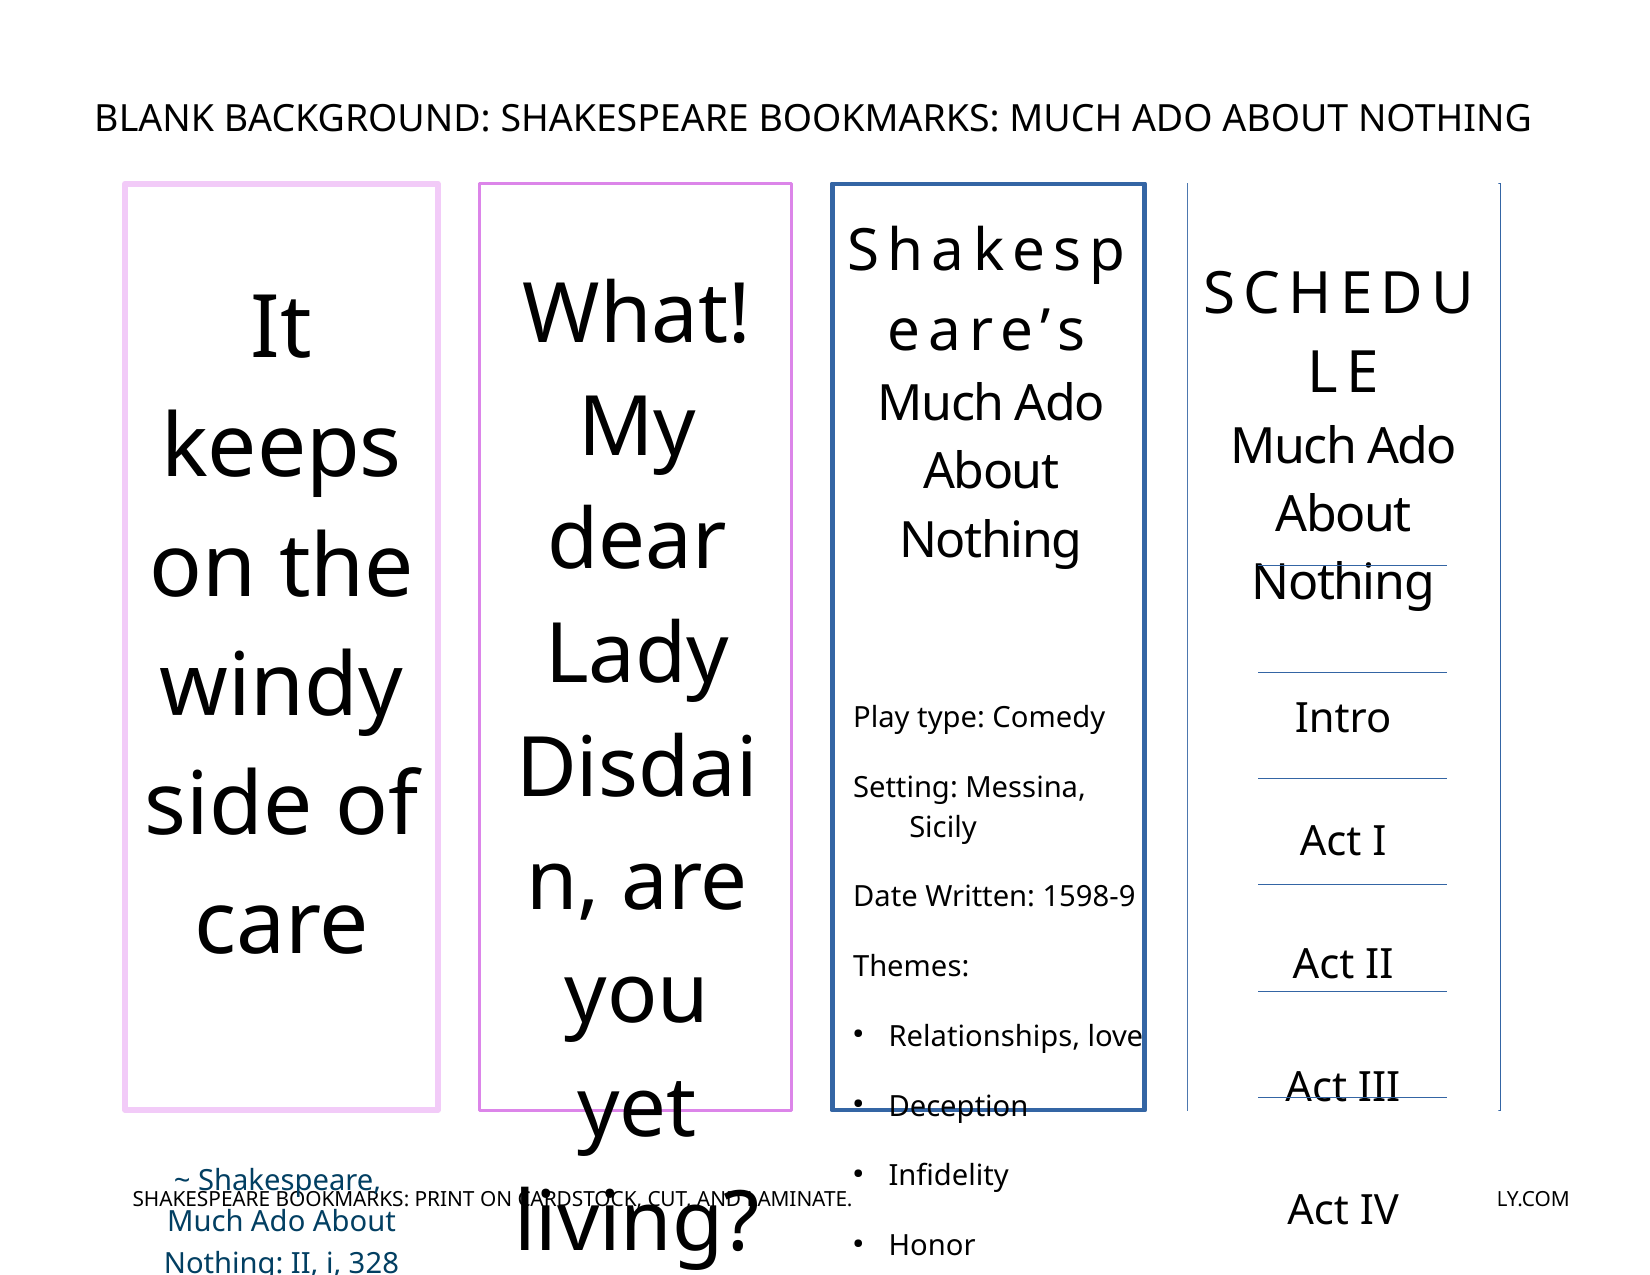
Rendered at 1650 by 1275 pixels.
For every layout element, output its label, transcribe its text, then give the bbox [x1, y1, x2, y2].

text_box [387, 1254, 394, 1261]
text_box [190, 1259, 199, 1265]
text_box SCHEDULE Much Ado About Nothing Intro Act I Act II Act III Act IV Act V [1187, 182, 1499, 1110]
text_box [244, 1259, 252, 1265]
text_box Shakespeare’s Much Ado About Nothing Play type: Comedy Setting: Messina, Sicily Date Written: 1598-9 Themes: Relationships, love Deception Infidelity Honor [834, 208, 1147, 1039]
text_box Blank background: Shakespeare bookmarks: Much Ado About Nothing [58, 86, 1559, 146]
text_box It keeps on the windy side of care ~ Shakespeare, Much Ado About Nothing: II, i, 328 [125, 189, 438, 1113]
text_box [168, 1256, 174, 1265]
text_box © 2023 selfeducatingfamily.com [1499, 1177, 1585, 1221]
text_box [0, 32, 1643, 1265]
text_box [261, 1259, 270, 1265]
text_box What! My dear Lady Disdain, are you yet living? ~ Shakespeare, Much Ado About Nothing: I, i, 123 [482, 185, 792, 1115]
text_box Shakespeare bookmarks: Print on Cardstock, Cut, and laminate. [117, 1177, 873, 1243]
text_box [219, 1259, 227, 1265]
